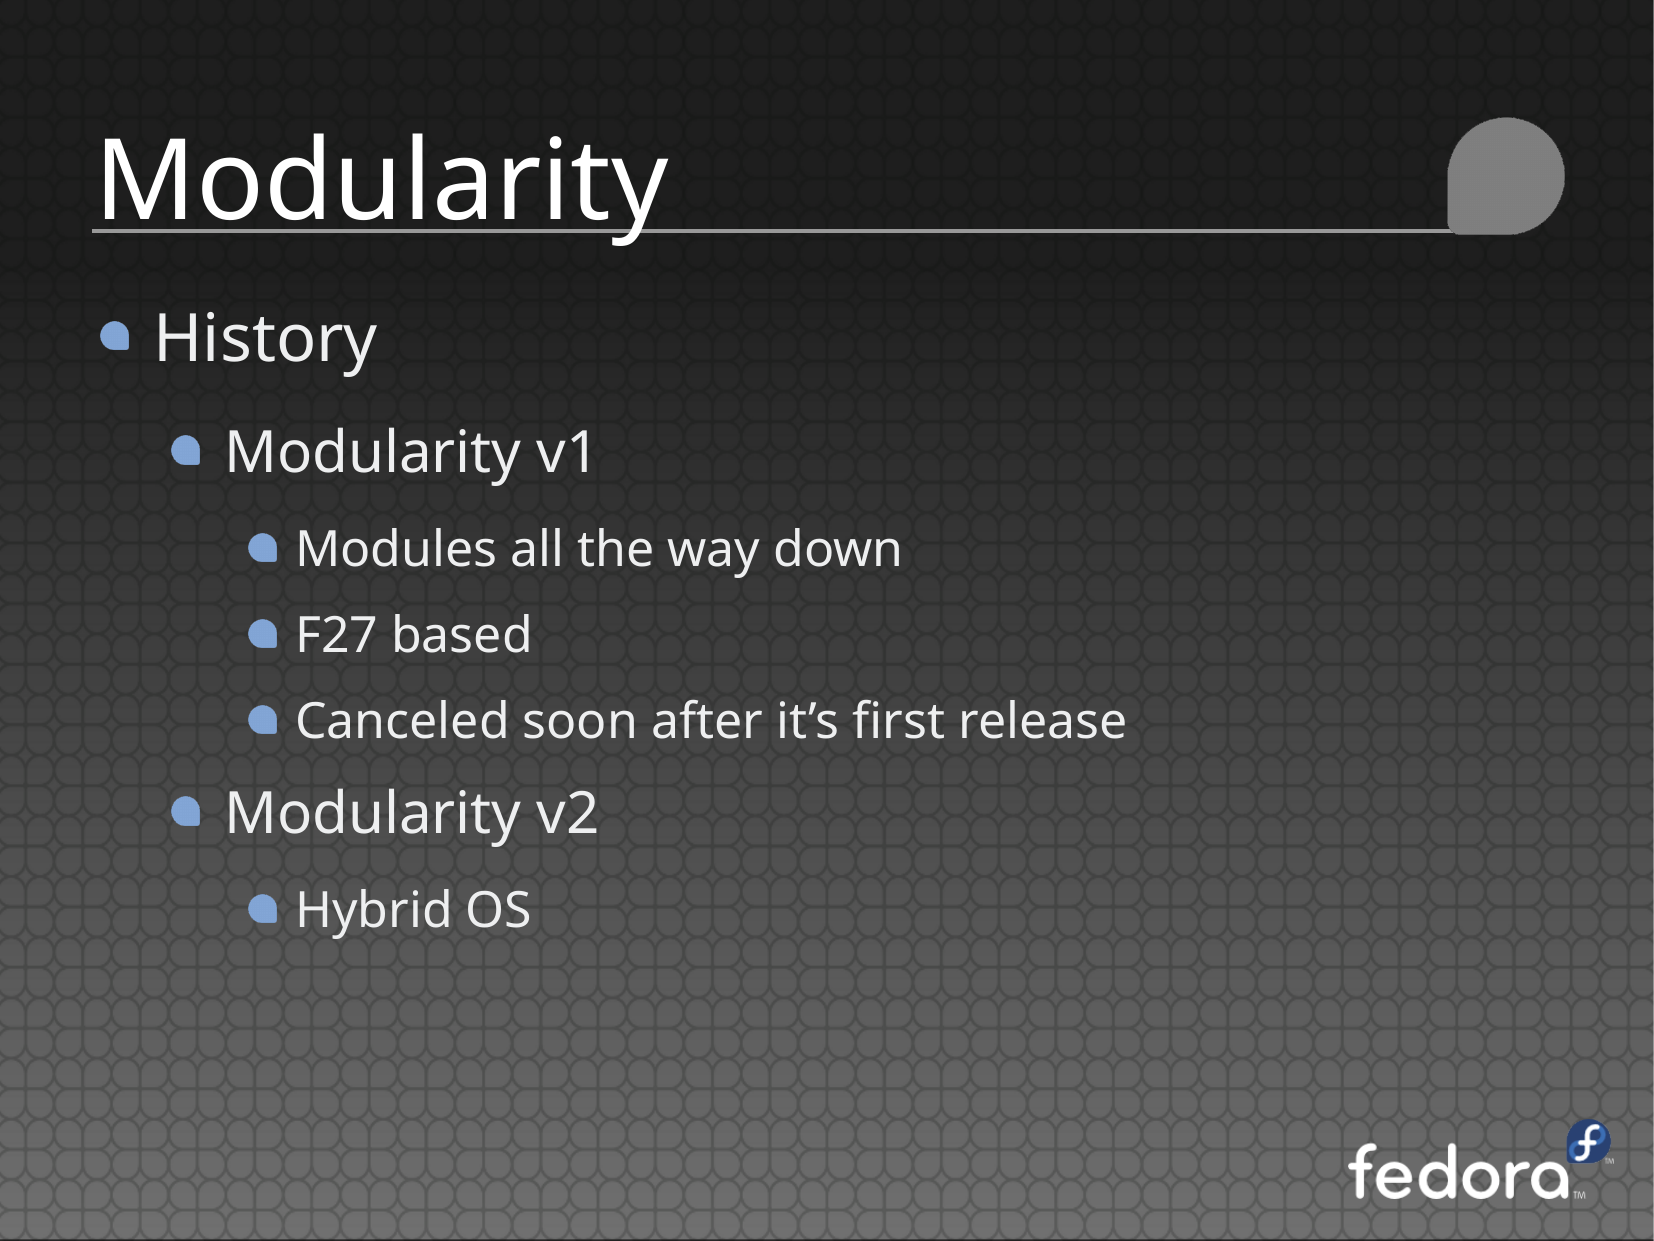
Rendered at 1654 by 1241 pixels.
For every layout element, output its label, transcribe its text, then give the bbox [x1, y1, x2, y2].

picture [0, 0, 1654, 1241]
list History Modularity v1 Modules all the way down F27 based Canceled soon after it’s first release Modularity v2 Hybrid OS [82, 290, 1571, 1094]
title Modularity [94, 100, 1426, 251]
